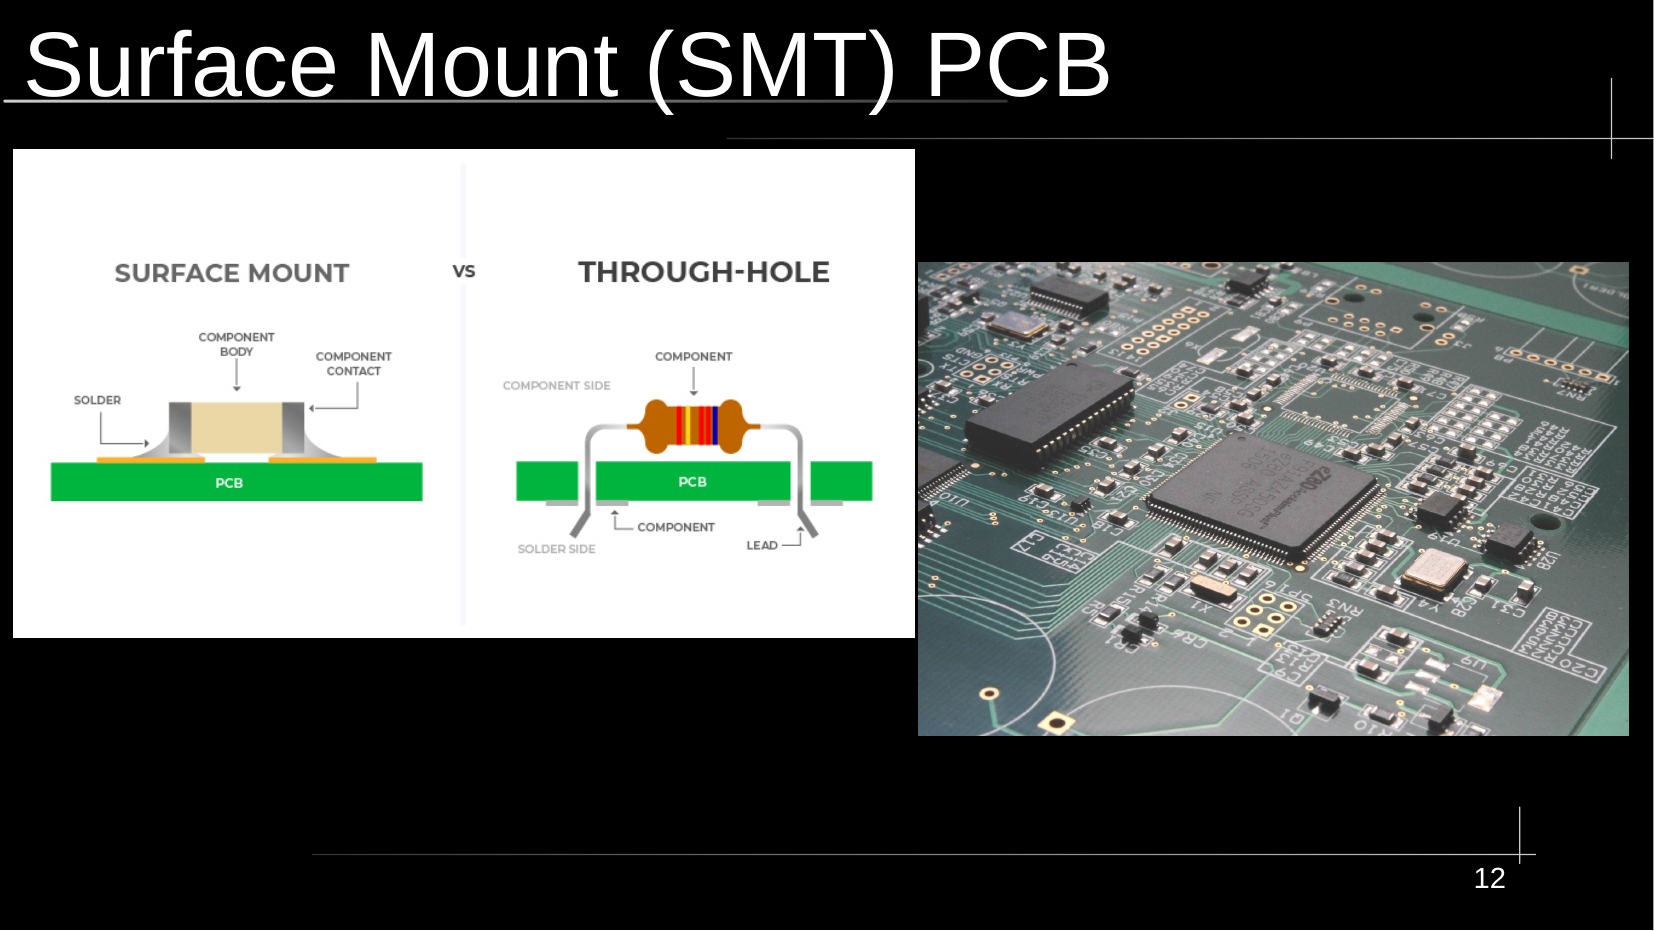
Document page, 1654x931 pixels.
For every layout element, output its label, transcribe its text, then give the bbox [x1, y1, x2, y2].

title Surface Mount (SMT) PCB [23, 11, 1589, 119]
picture [918, 262, 1629, 737]
picture [13, 149, 915, 638]
